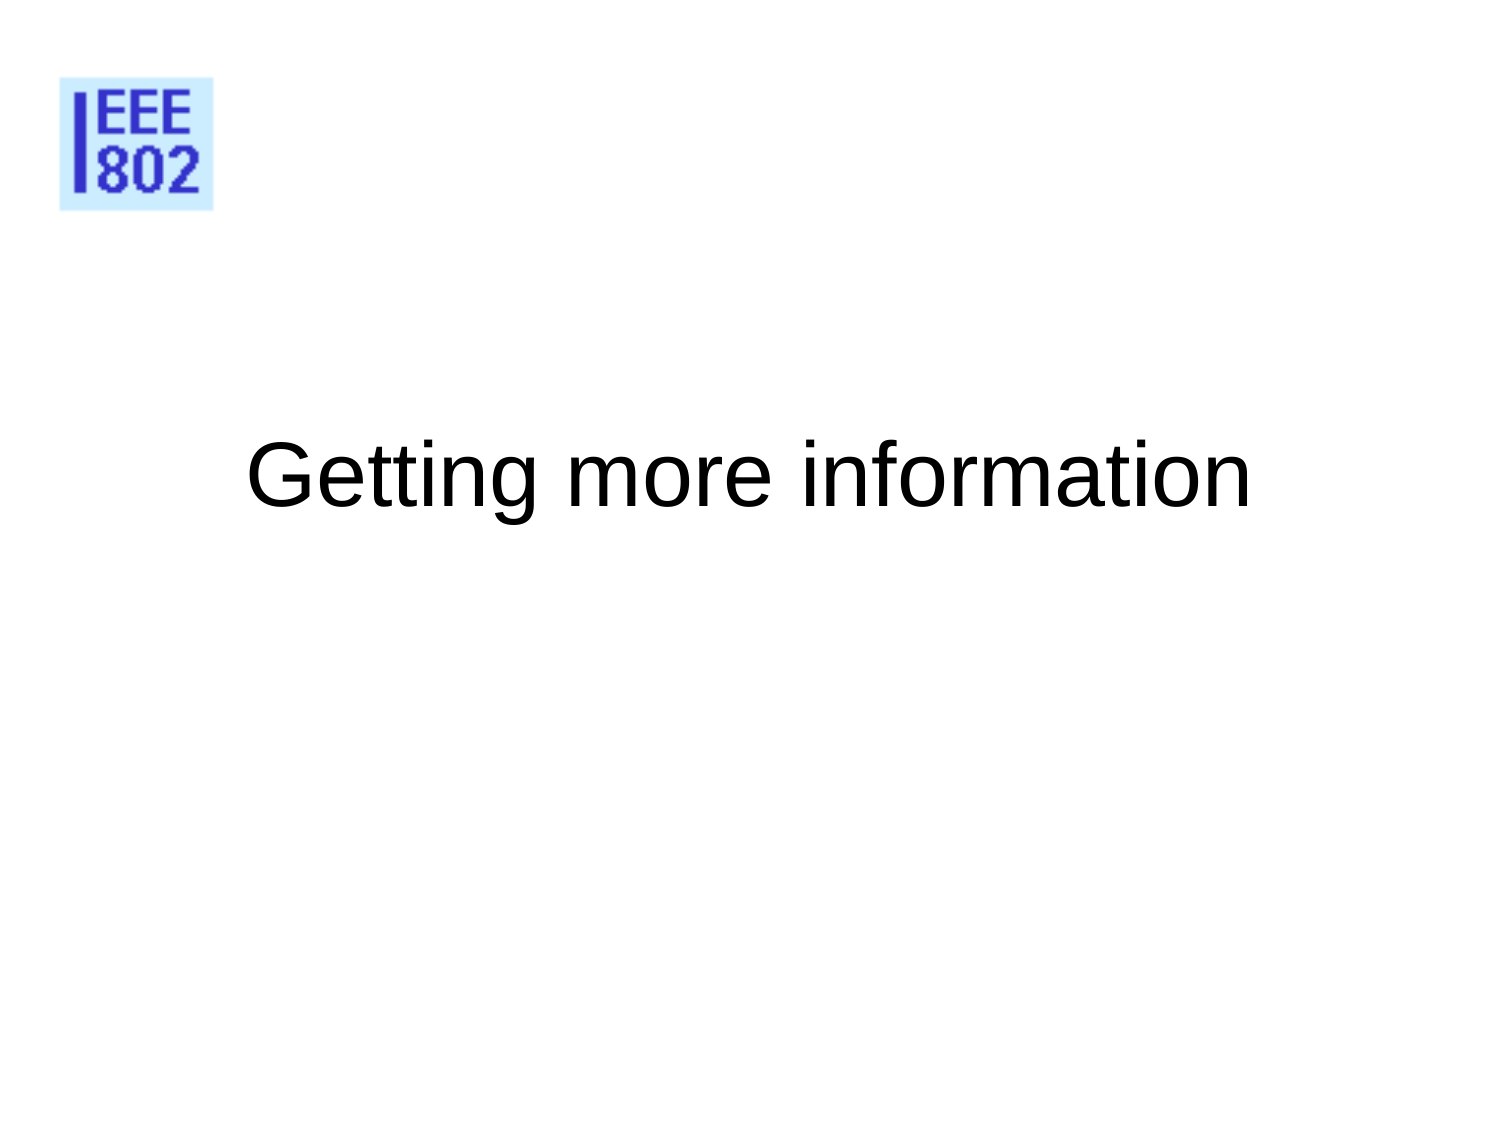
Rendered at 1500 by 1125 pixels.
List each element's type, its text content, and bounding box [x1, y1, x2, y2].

picture [37, 49, 232, 250]
text_box Getting more information [112, 349, 1388, 591]
